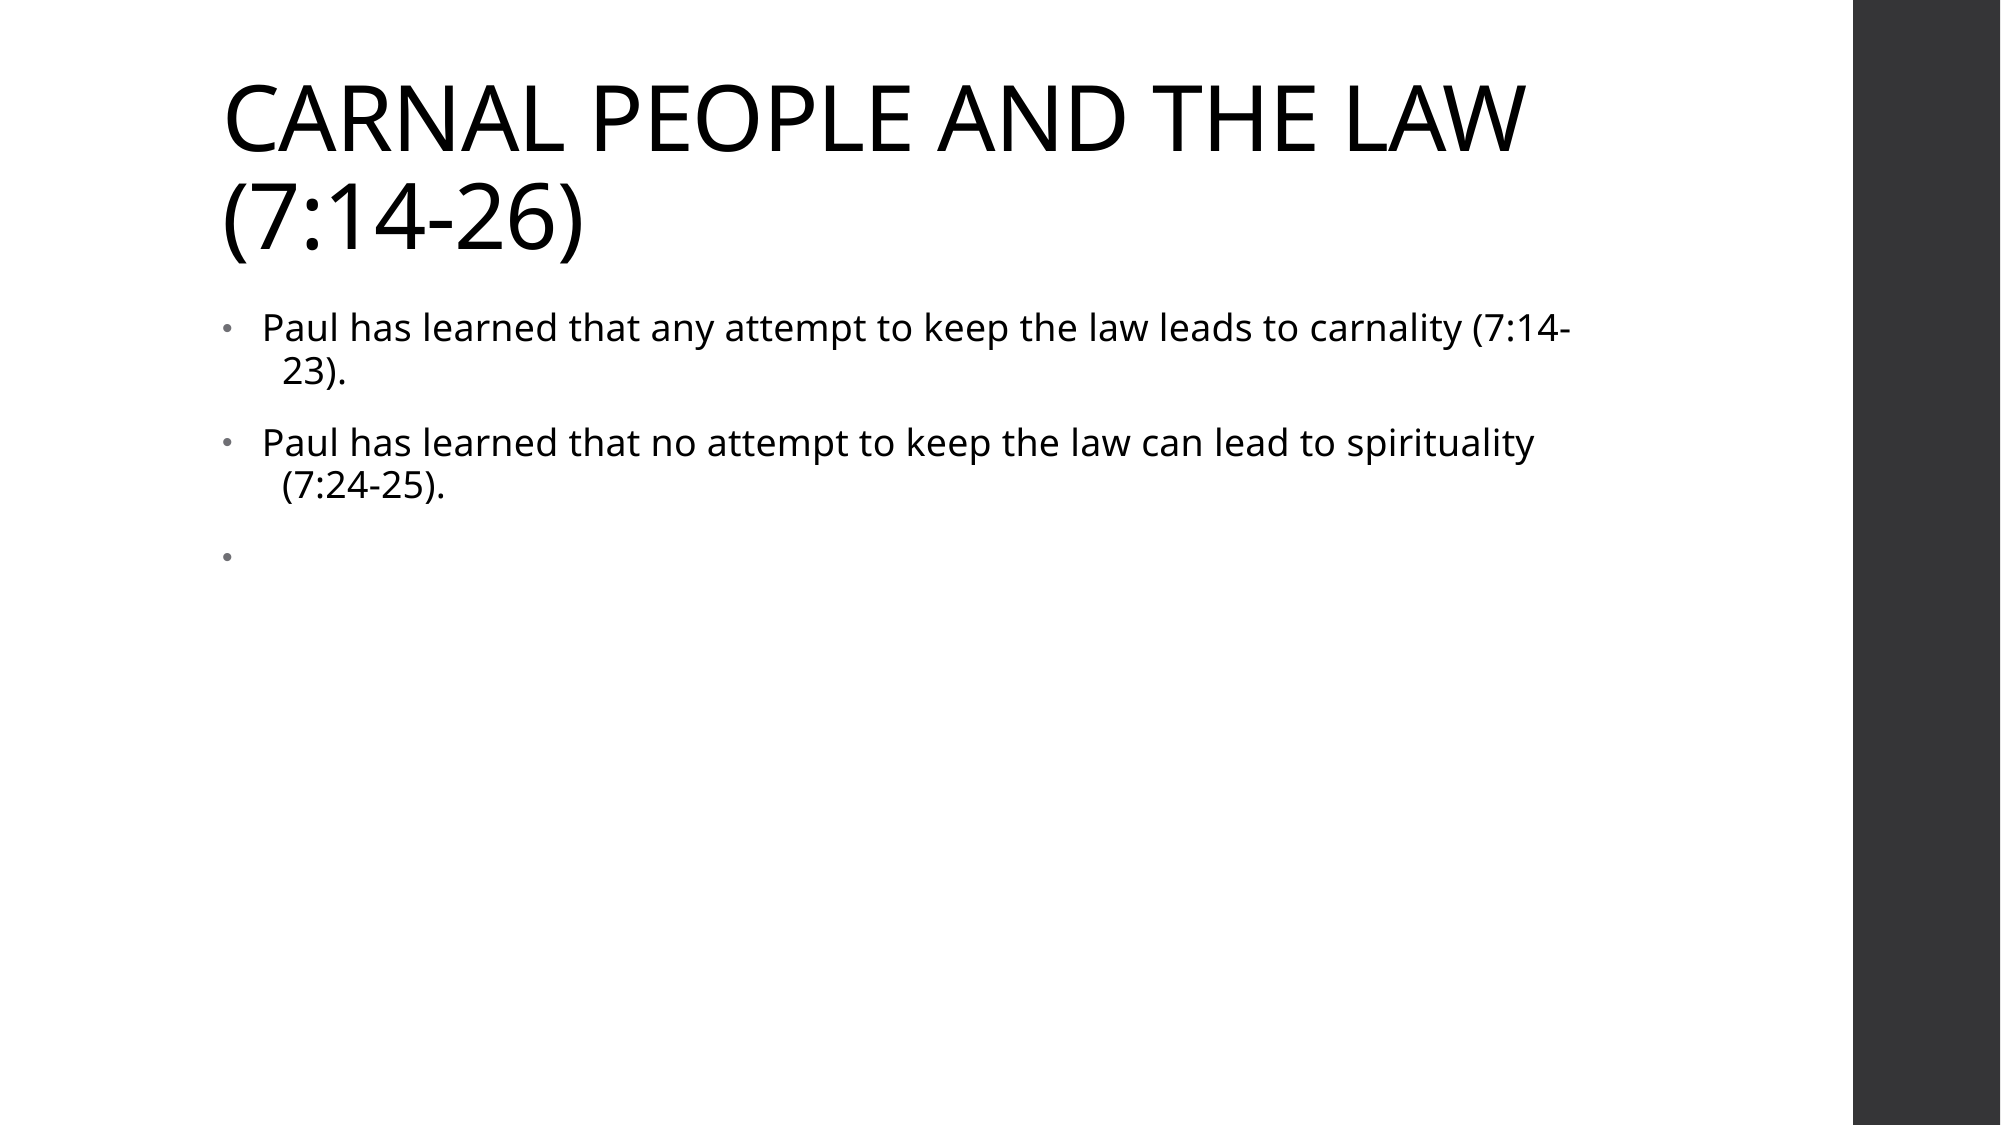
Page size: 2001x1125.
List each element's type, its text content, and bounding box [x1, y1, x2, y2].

title CARNAL PEOPLE AND THE LAW (7:14-26) [206, 60, 1797, 278]
list Paul has learned that any attempt to keep the law leads to carnality (7:14-23). Paul has learned that no attempt to keep the law can lead to spirituality (7:24-25). [206, 299, 1617, 1014]
